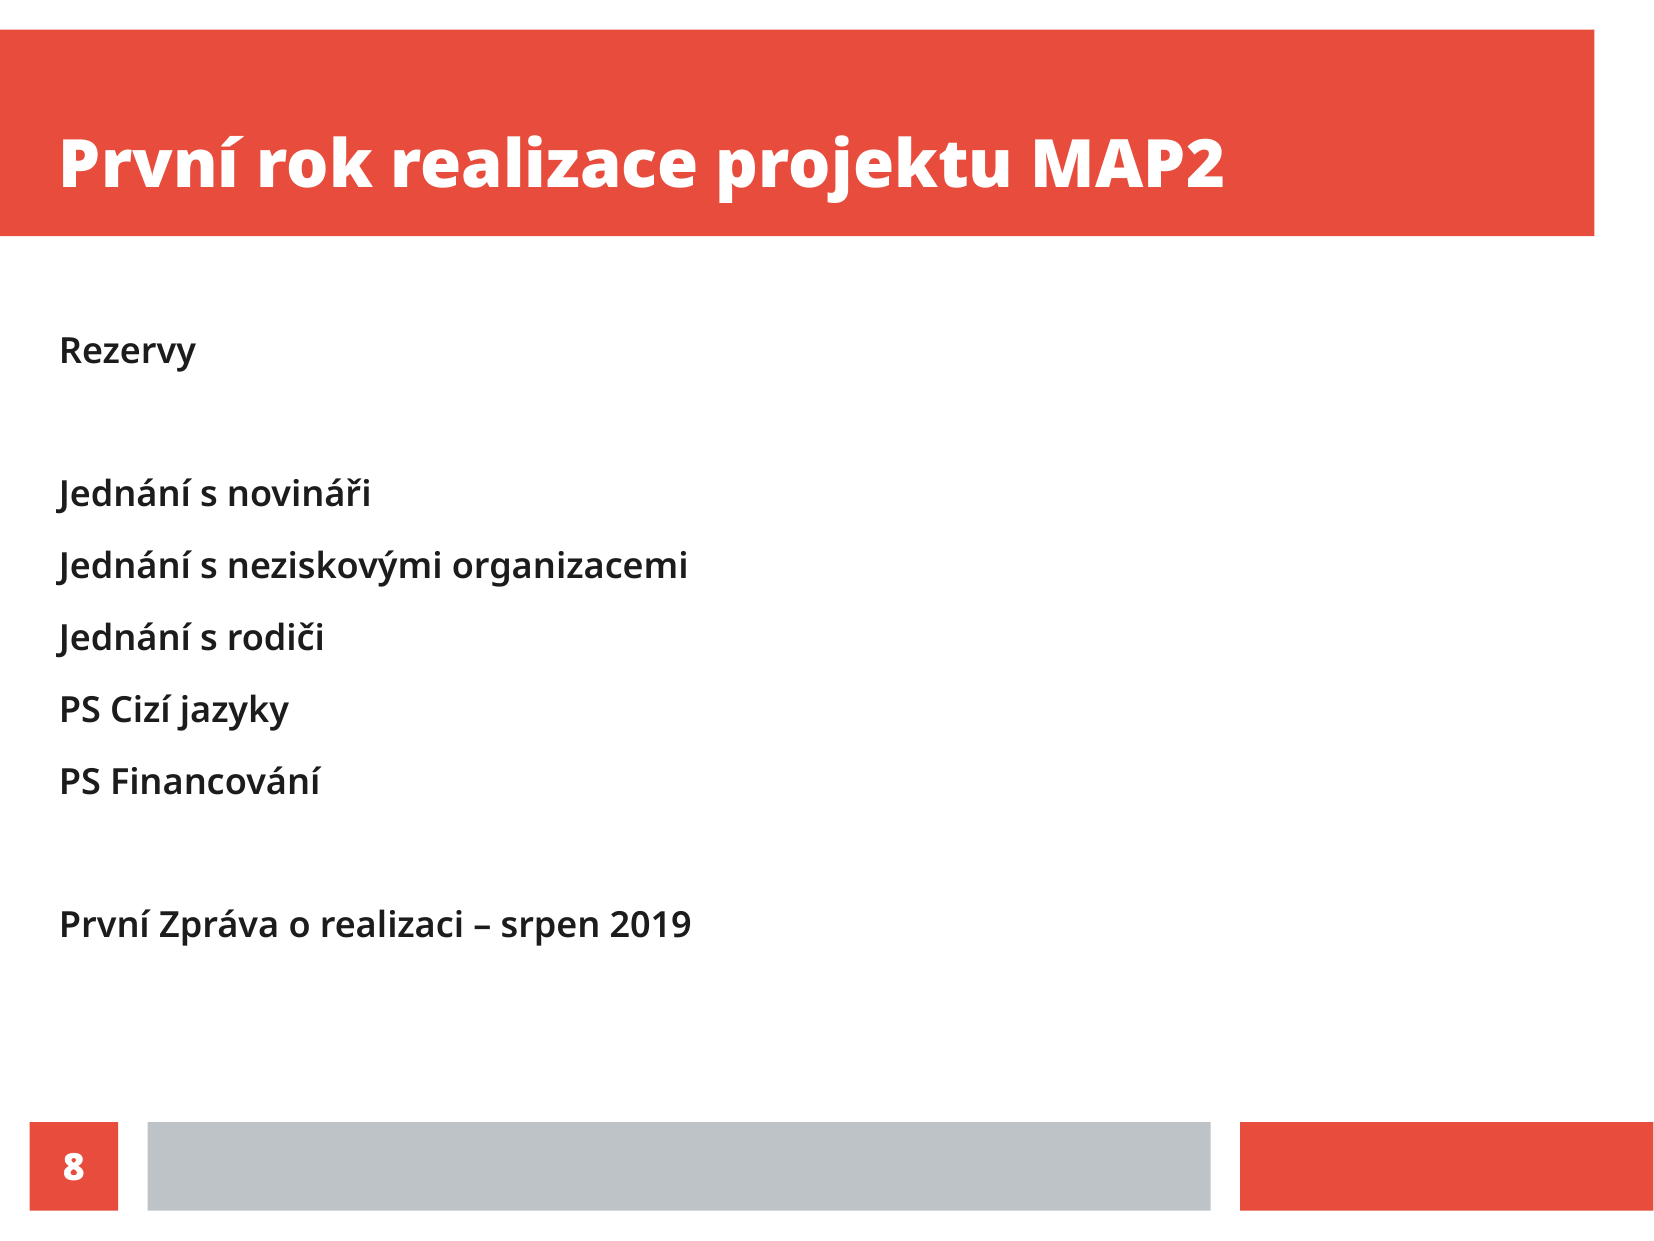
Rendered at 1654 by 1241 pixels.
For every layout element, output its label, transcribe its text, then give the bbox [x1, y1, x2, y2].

title První rok realizace projektu MAP2 [59, 59, 1595, 207]
list Rezervy Jednání s novináři Jednání s neziskovými organizacemi Jednání s rodiči PS Cizí jazyky PS Financování První Zpráva o realizaci – srpen 2019 [59, 324, 1565, 1093]
